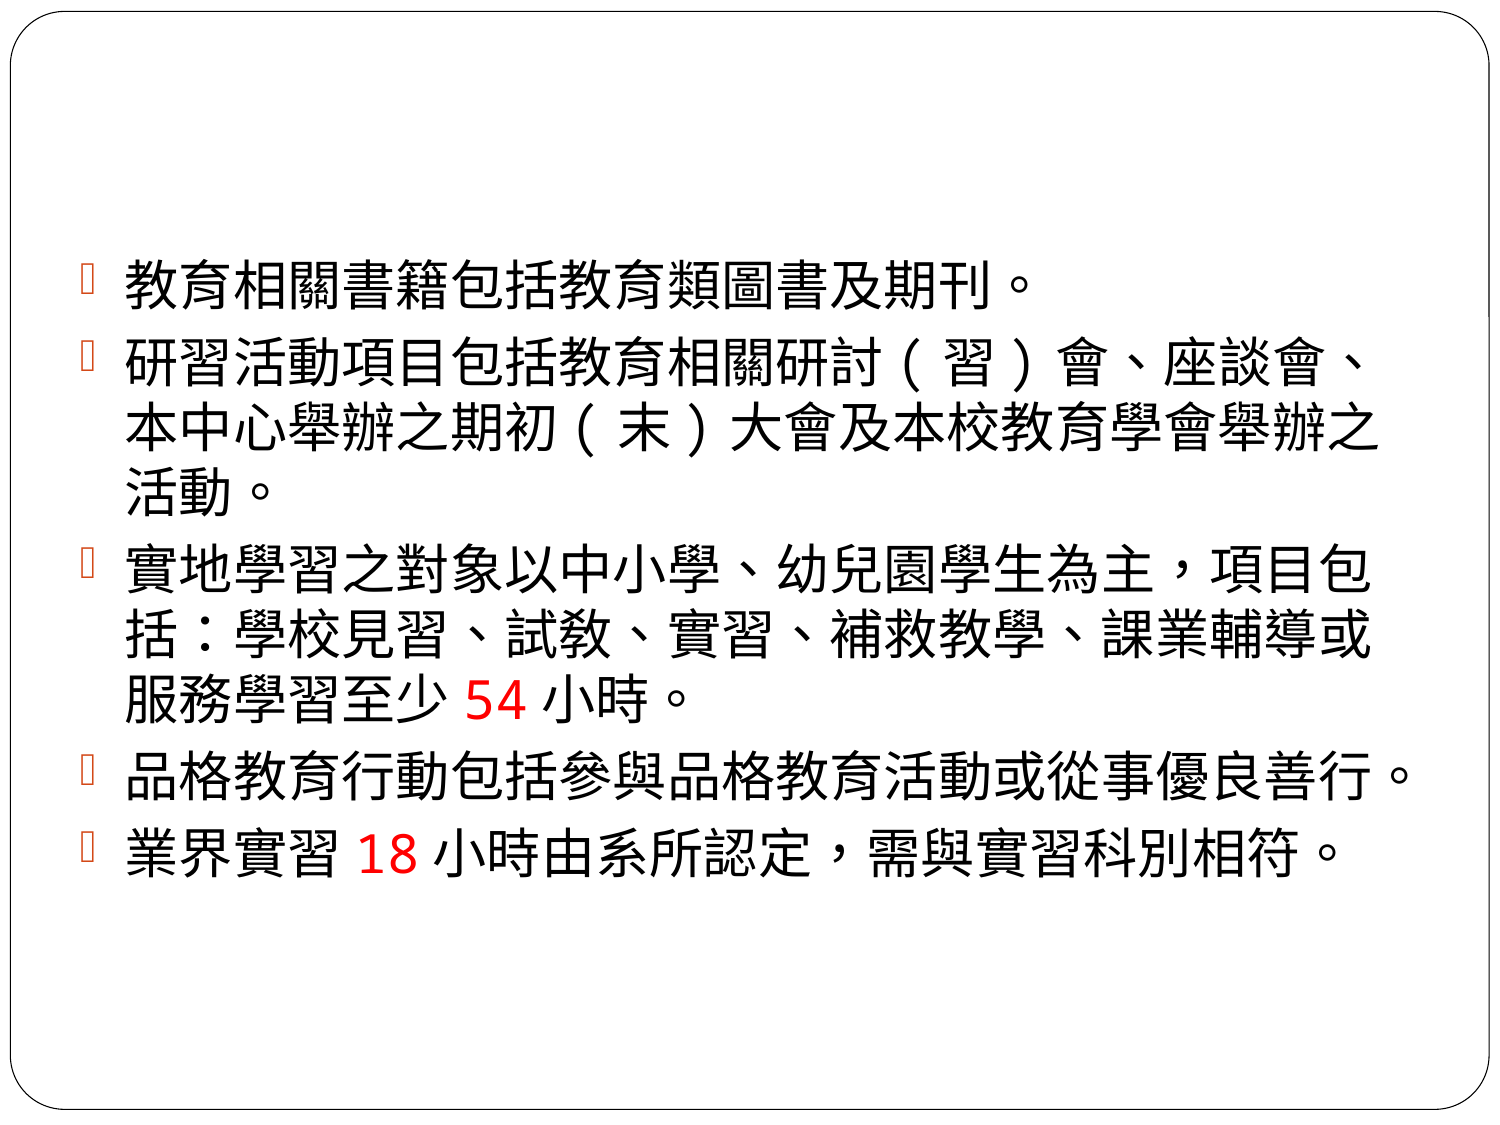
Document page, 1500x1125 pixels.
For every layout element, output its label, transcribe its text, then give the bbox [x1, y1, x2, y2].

list 教育相關書籍包括教育類圖書及期刊。 研習活動項目包括教育相關研討(習)會、座談會、本中心舉辦之期初(末)大會及本校教育學會舉辦之活動。 實地學習之對象以中小學、幼兒園學生為主，項目包括：學校見習、試敎、實習、補救教學、課業輔導或服務學習至少54小時。 品格教育行動包括參與品格教育活動或從事優良善行。 業界實習18小時由系所認定，需與實習科別相符。 [64, 243, 1415, 1013]
